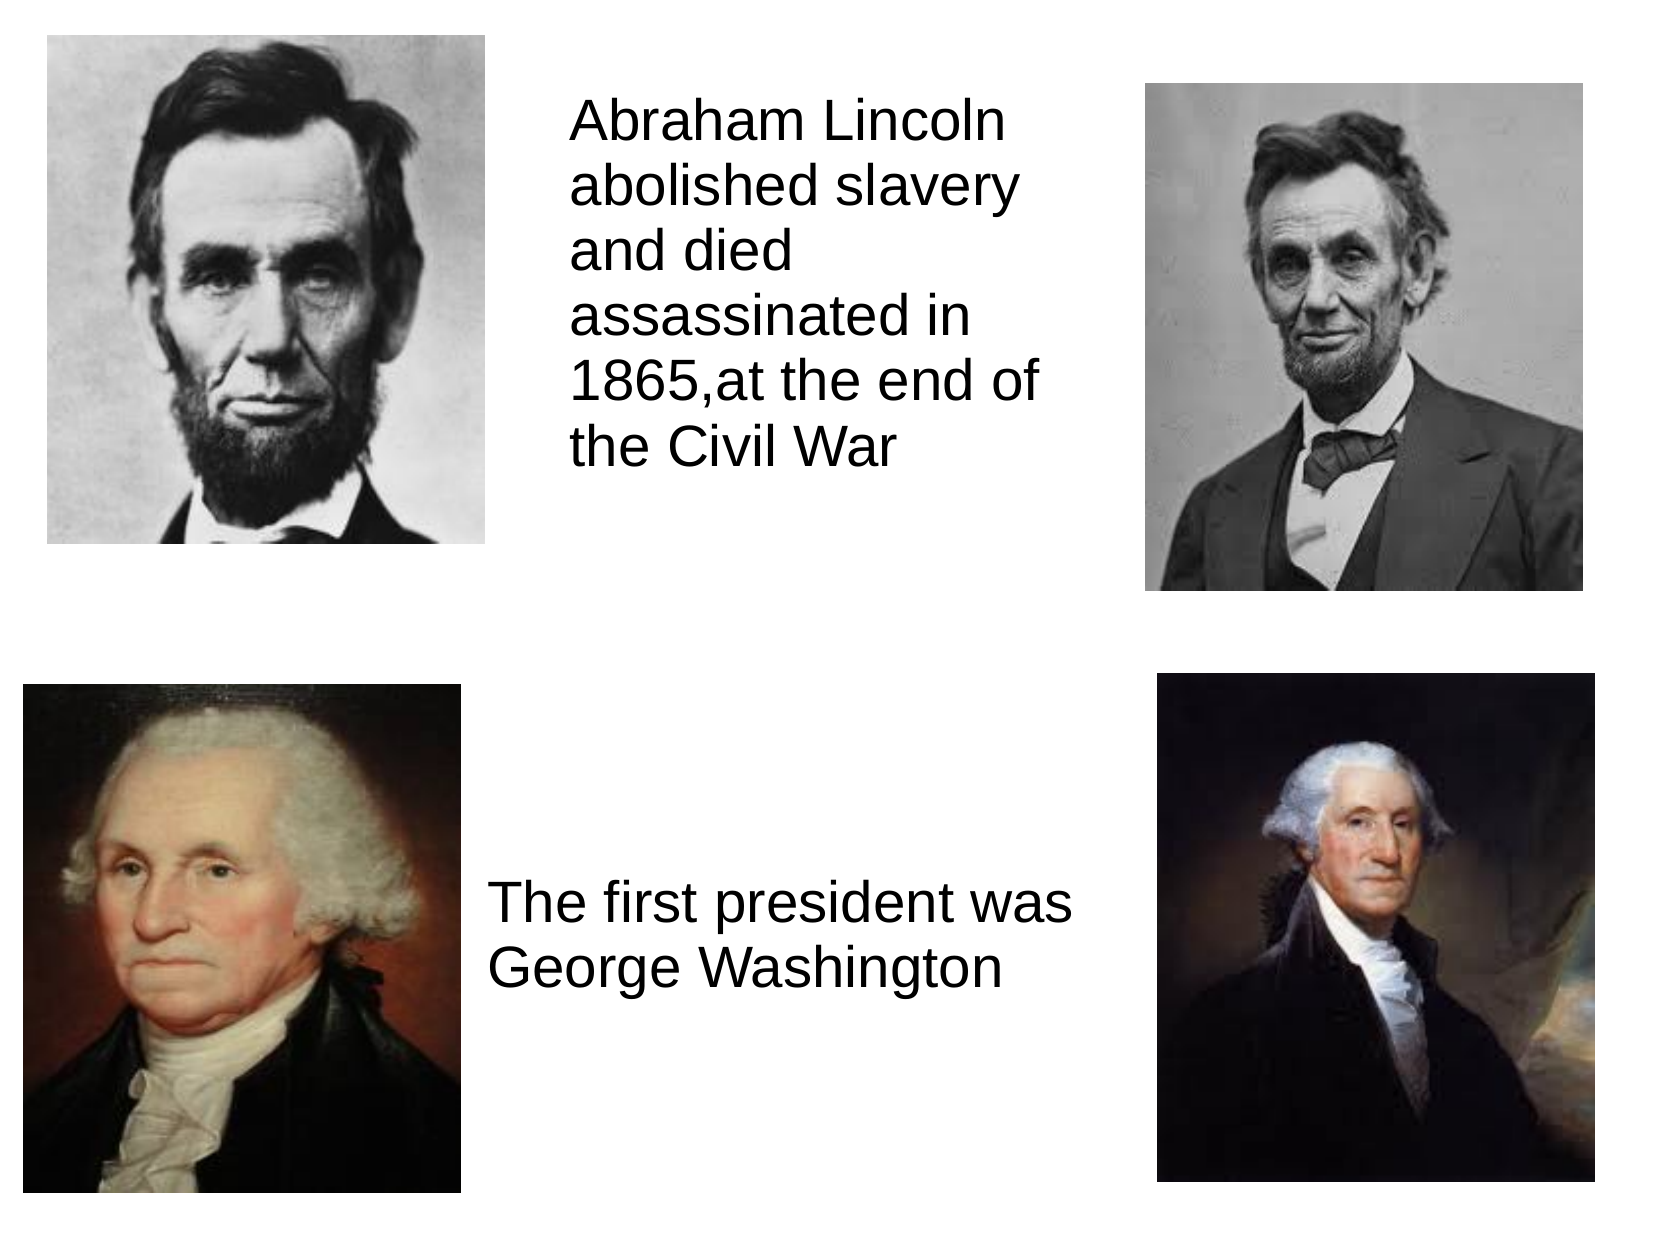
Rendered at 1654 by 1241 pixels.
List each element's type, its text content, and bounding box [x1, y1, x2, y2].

picture [1145, 83, 1583, 591]
text_box The first president was George Washington [472, 862, 1146, 1052]
picture [23, 684, 461, 1193]
text_box Abraham Lincoln abolished slavery and died assassinated in 1865,at the end of the Civil War [555, 80, 1075, 485]
picture [47, 35, 485, 544]
picture [1157, 673, 1595, 1182]
